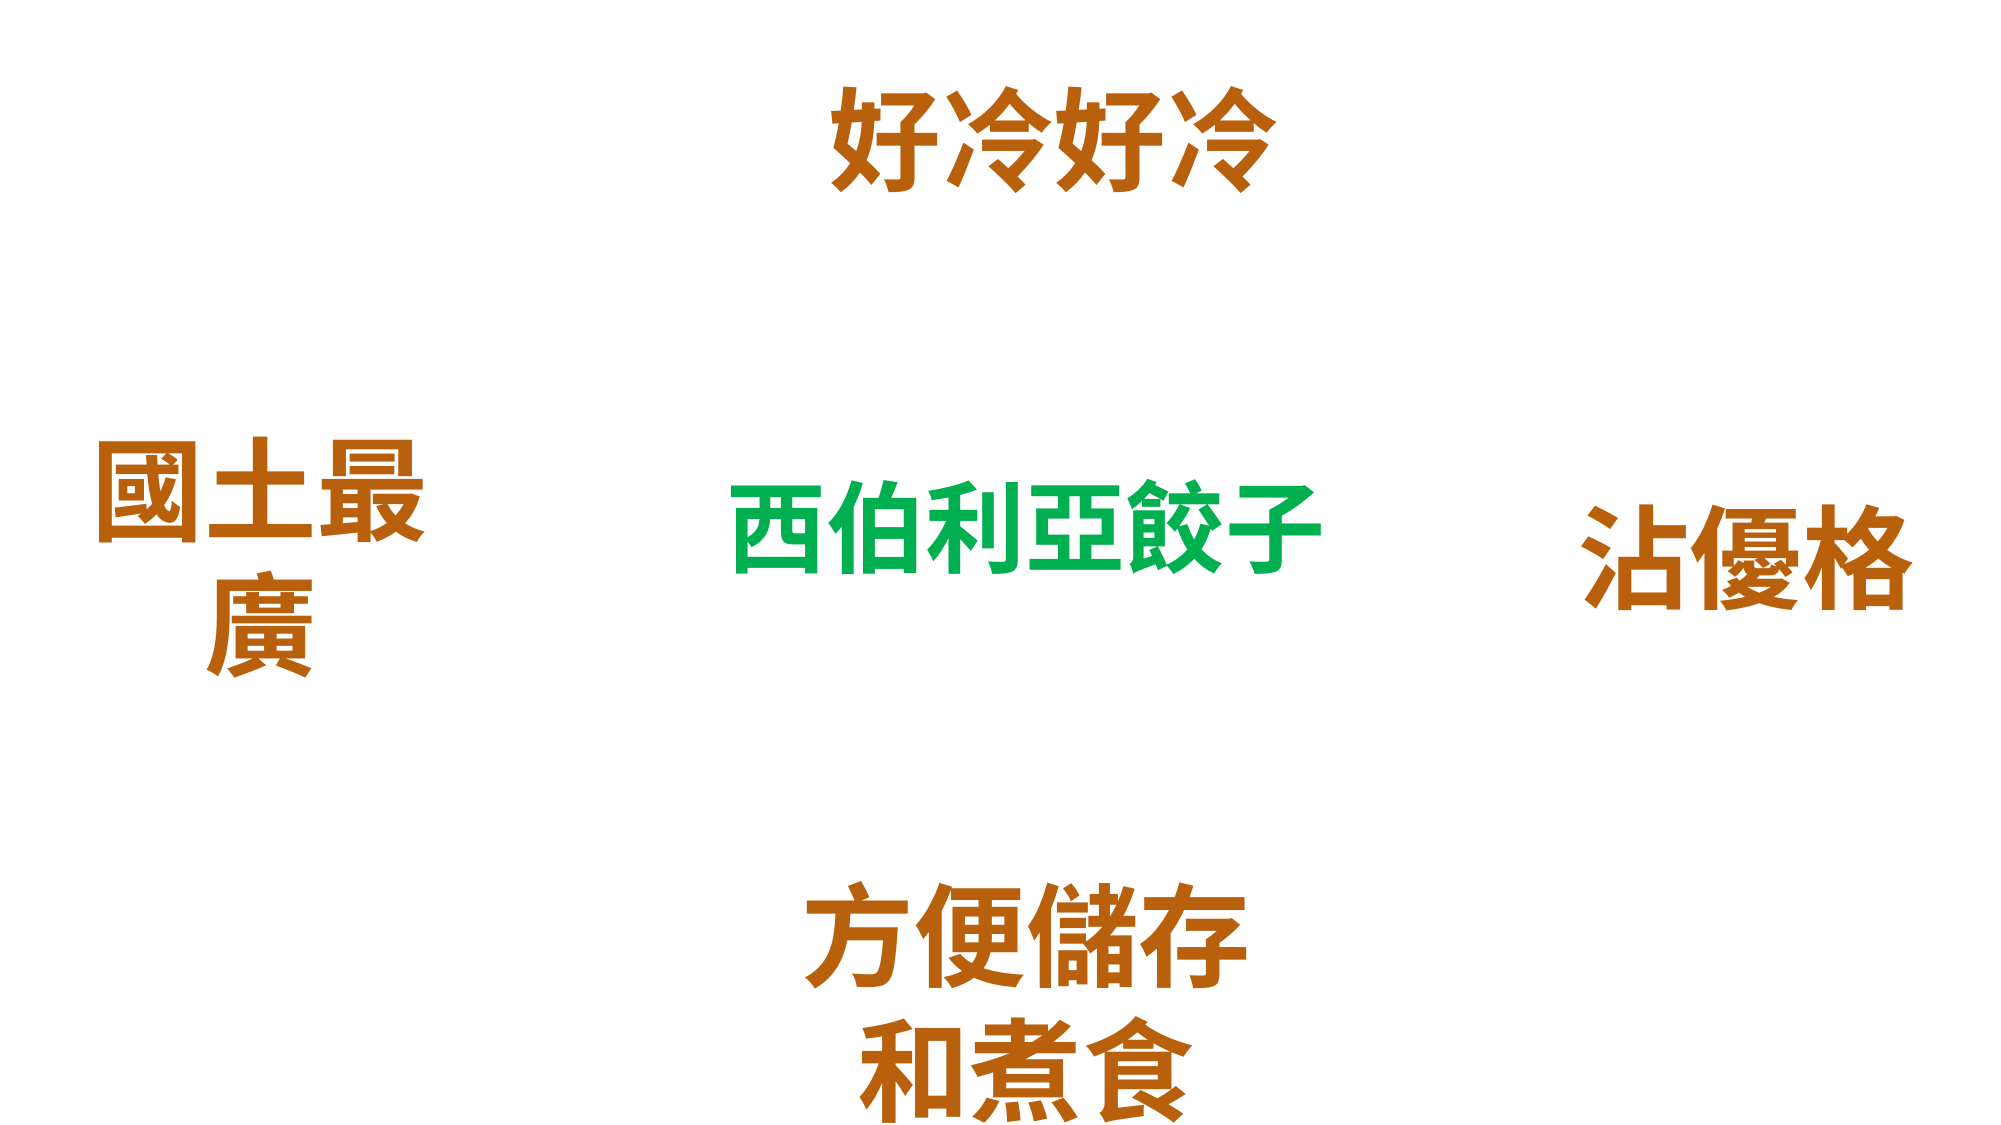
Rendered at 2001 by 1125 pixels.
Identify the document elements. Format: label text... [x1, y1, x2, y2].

text_box 好冷好冷 [698, 63, 1410, 215]
text_box 西伯利亞餃子 [667, 458, 1385, 595]
text_box 沾優格 [1443, 480, 2000, 633]
text_box 國土最廣 [44, 412, 478, 701]
text_box 方便儲存 和煮食 [568, 858, 1485, 1125]
